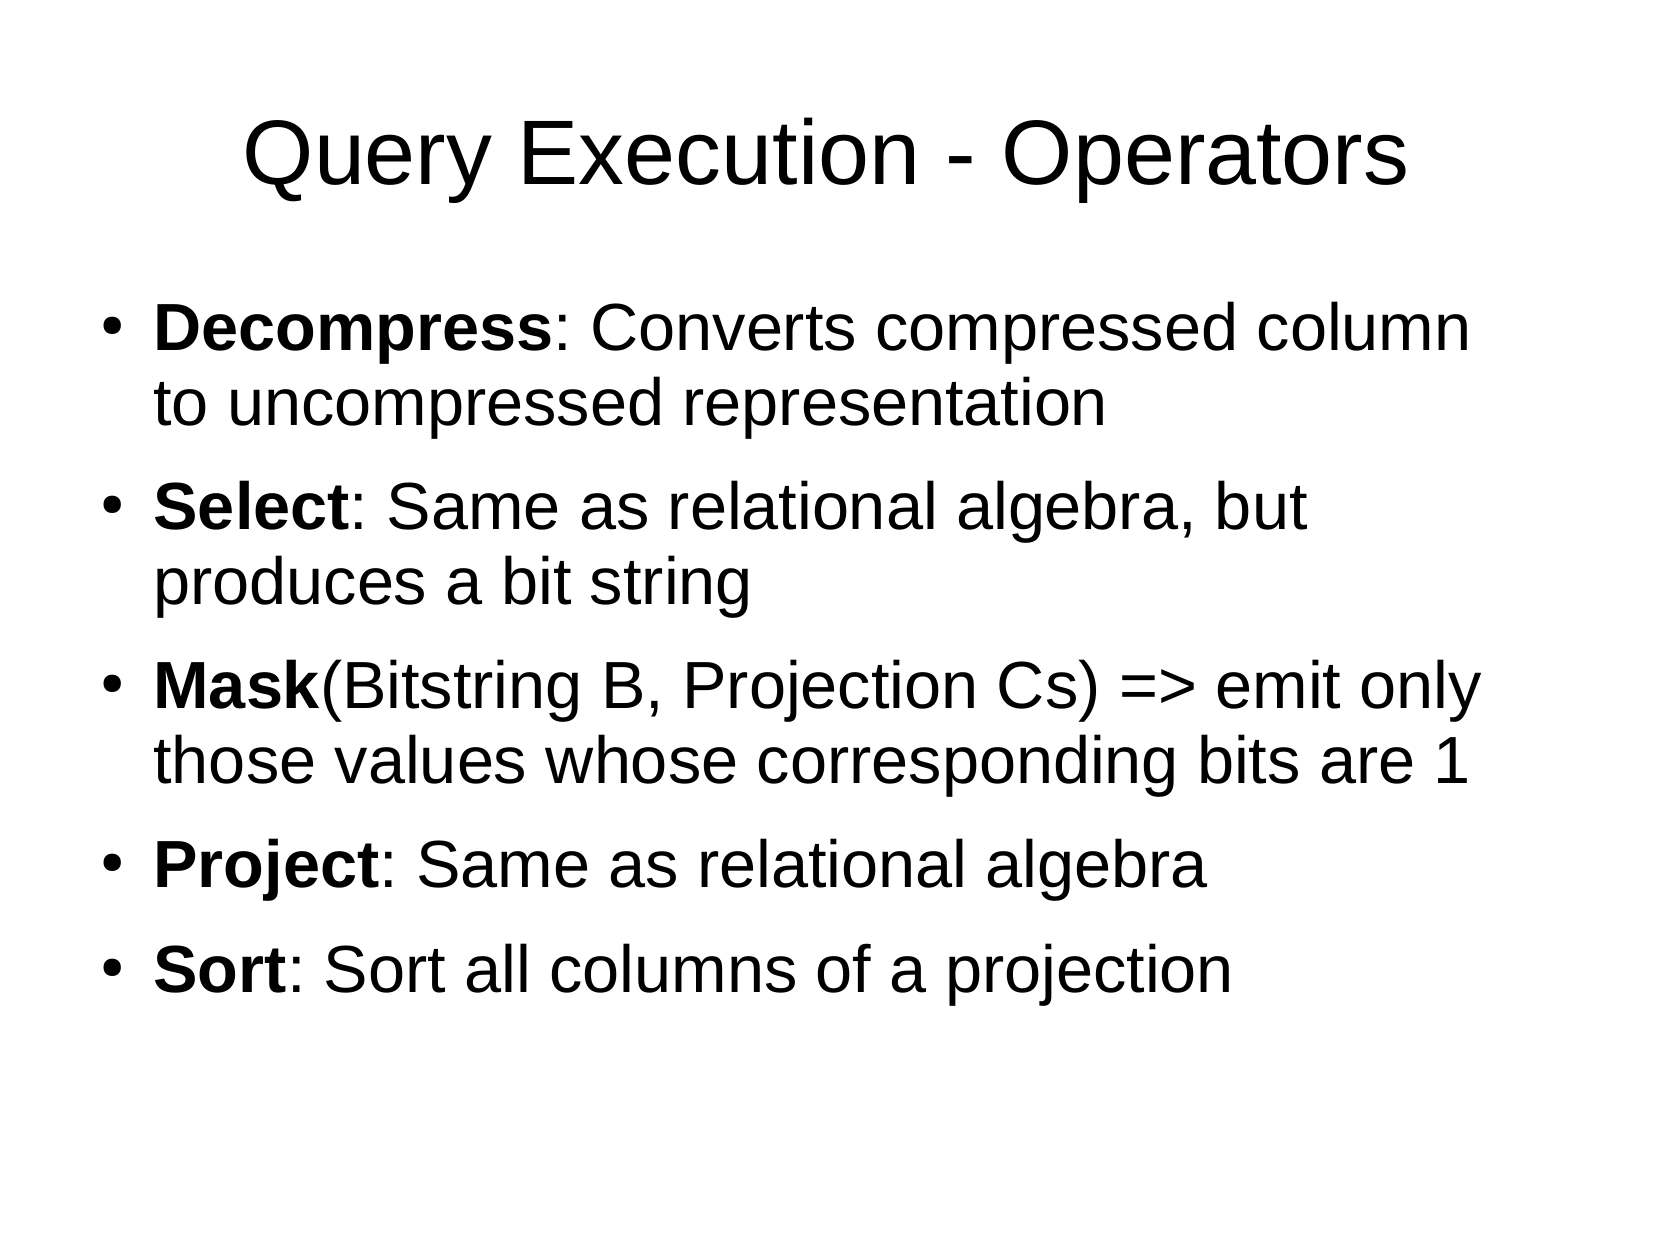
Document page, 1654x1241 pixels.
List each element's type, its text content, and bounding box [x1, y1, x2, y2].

list Decompress: Converts compressed column to uncompressed representation Select: Same as relational algebra, but produces a bit string Mask(Bitstring B, Projection Cs) => emit only those values whose corresponding bits are 1 Project: Same as relational algebra Sort: Sort all columns of a projection [82, 290, 1506, 1109]
title Query Execution - Operators [82, 49, 1571, 257]
